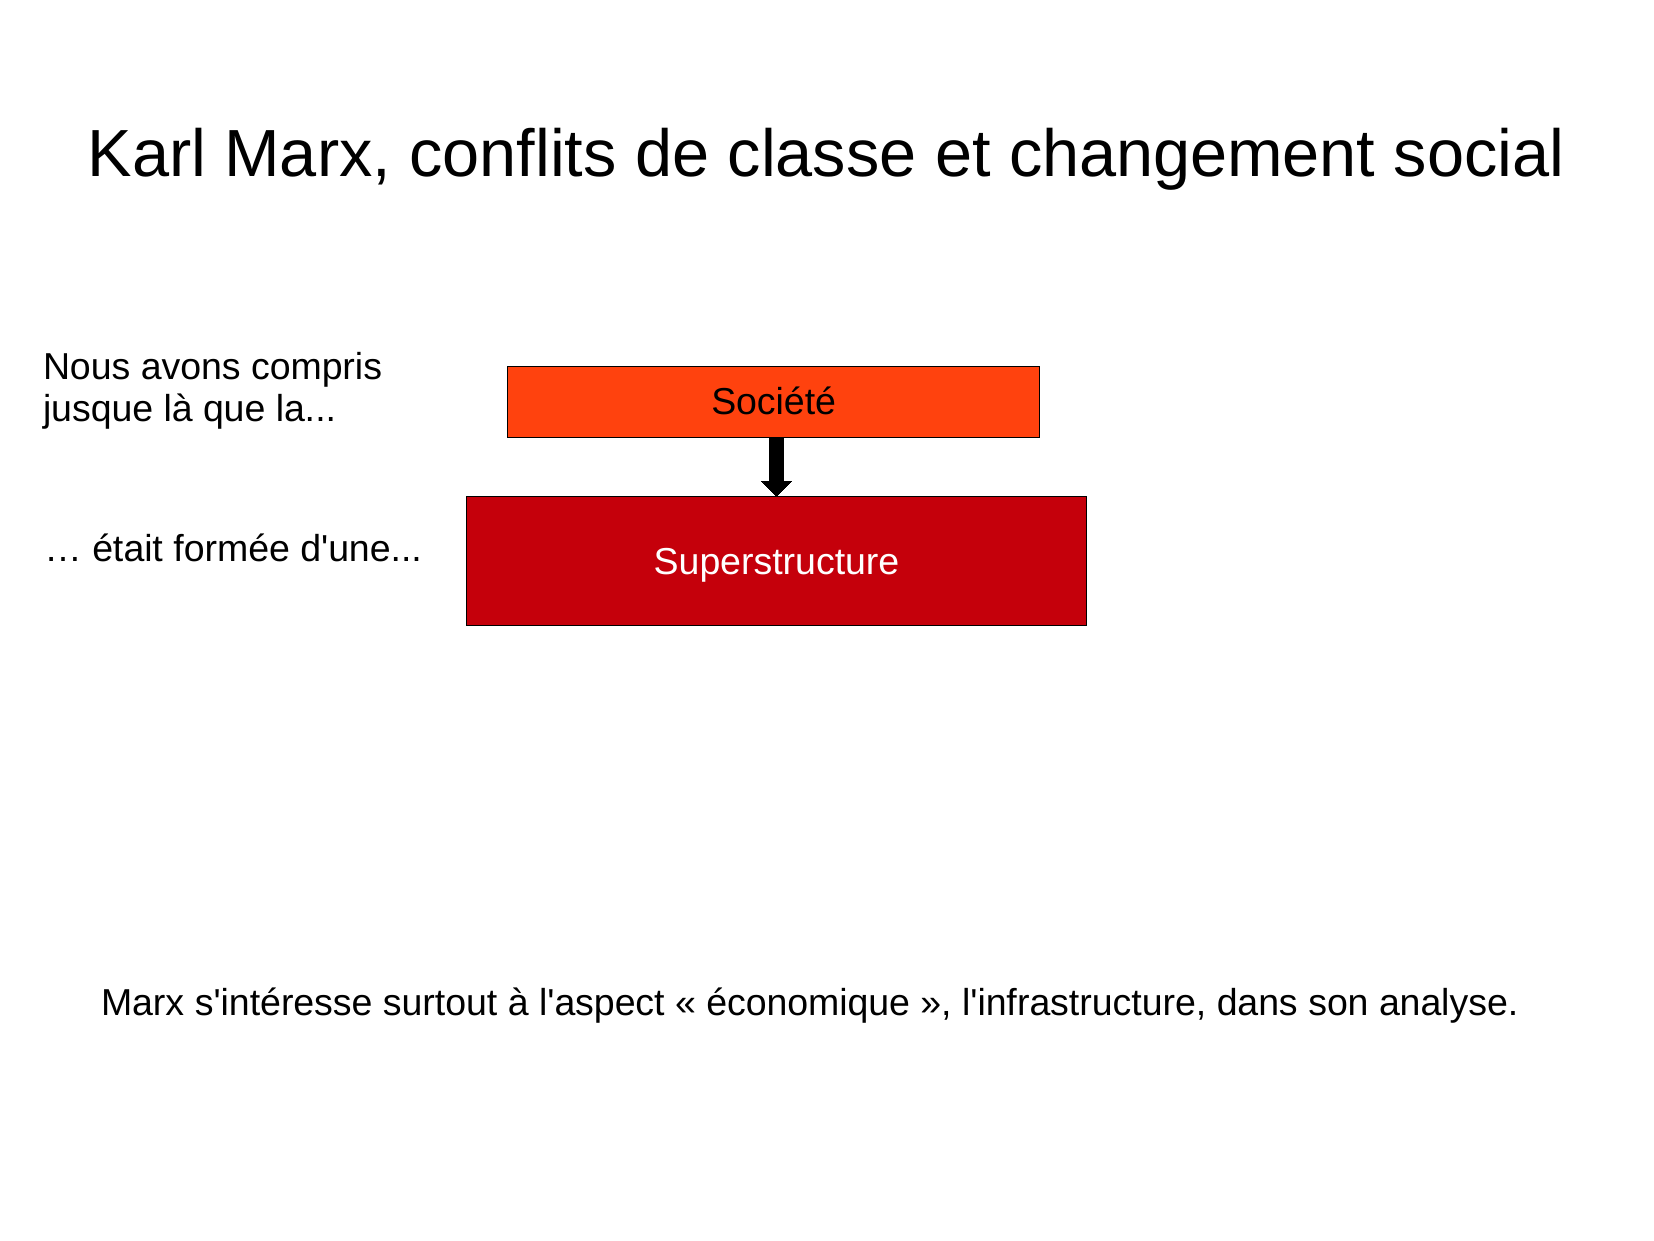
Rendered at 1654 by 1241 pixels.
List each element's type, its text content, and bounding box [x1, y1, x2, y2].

text_box Superstructure [466, 496, 1087, 626]
title Karl Marx, conflits de classe et changement social [82, 56, 1571, 250]
text_box [761, 437, 792, 497]
text_box Nous avons compris jusque là que la... [28, 338, 398, 438]
text_box Société [507, 366, 1040, 438]
text_box Marx s'intéresse surtout à l'aspect « économique », l'infrastructure, dans son analyse. [86, 974, 1536, 1032]
text_box … était formée d'une... [29, 519, 443, 597]
